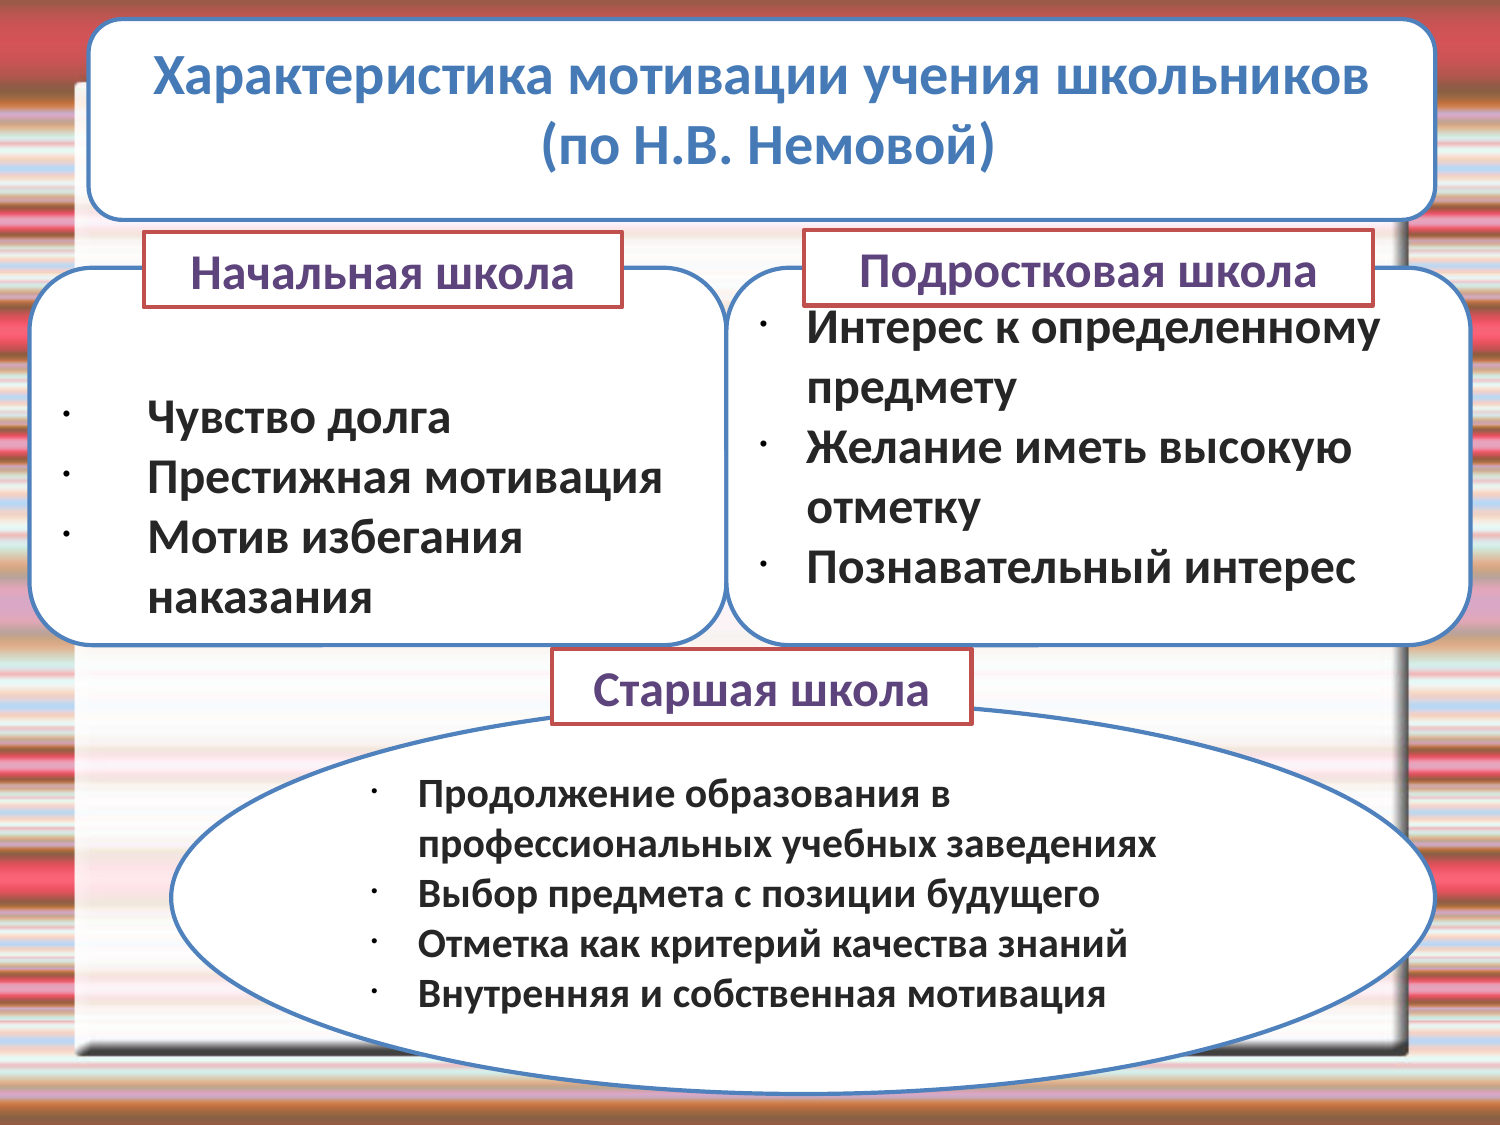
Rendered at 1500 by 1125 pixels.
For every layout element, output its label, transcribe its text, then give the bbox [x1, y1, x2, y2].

text_box Интерес к определенному предмету Желание иметь высокую отметку Познавательный интерес [726, 267, 1471, 646]
text_box Подростковая школа [803, 229, 1373, 306]
text_box Продолжение образования в профессиональных учебных заведениях Выбор предмета с позиции будущего Отметка как критерий качества знаний Внутренняя и собственная мотивация [171, 708, 1436, 1094]
picture [0, 0, 1500, 1125]
text_box Характеристика мотивации учения школьников (по Н.В. Немовой) [88, 19, 1436, 220]
text_box Чувство долга Престижная мотивация Мотив избегания наказания [29, 267, 726, 646]
text_box Старшая школа [552, 648, 972, 725]
text_box Начальная школа [143, 231, 623, 308]
